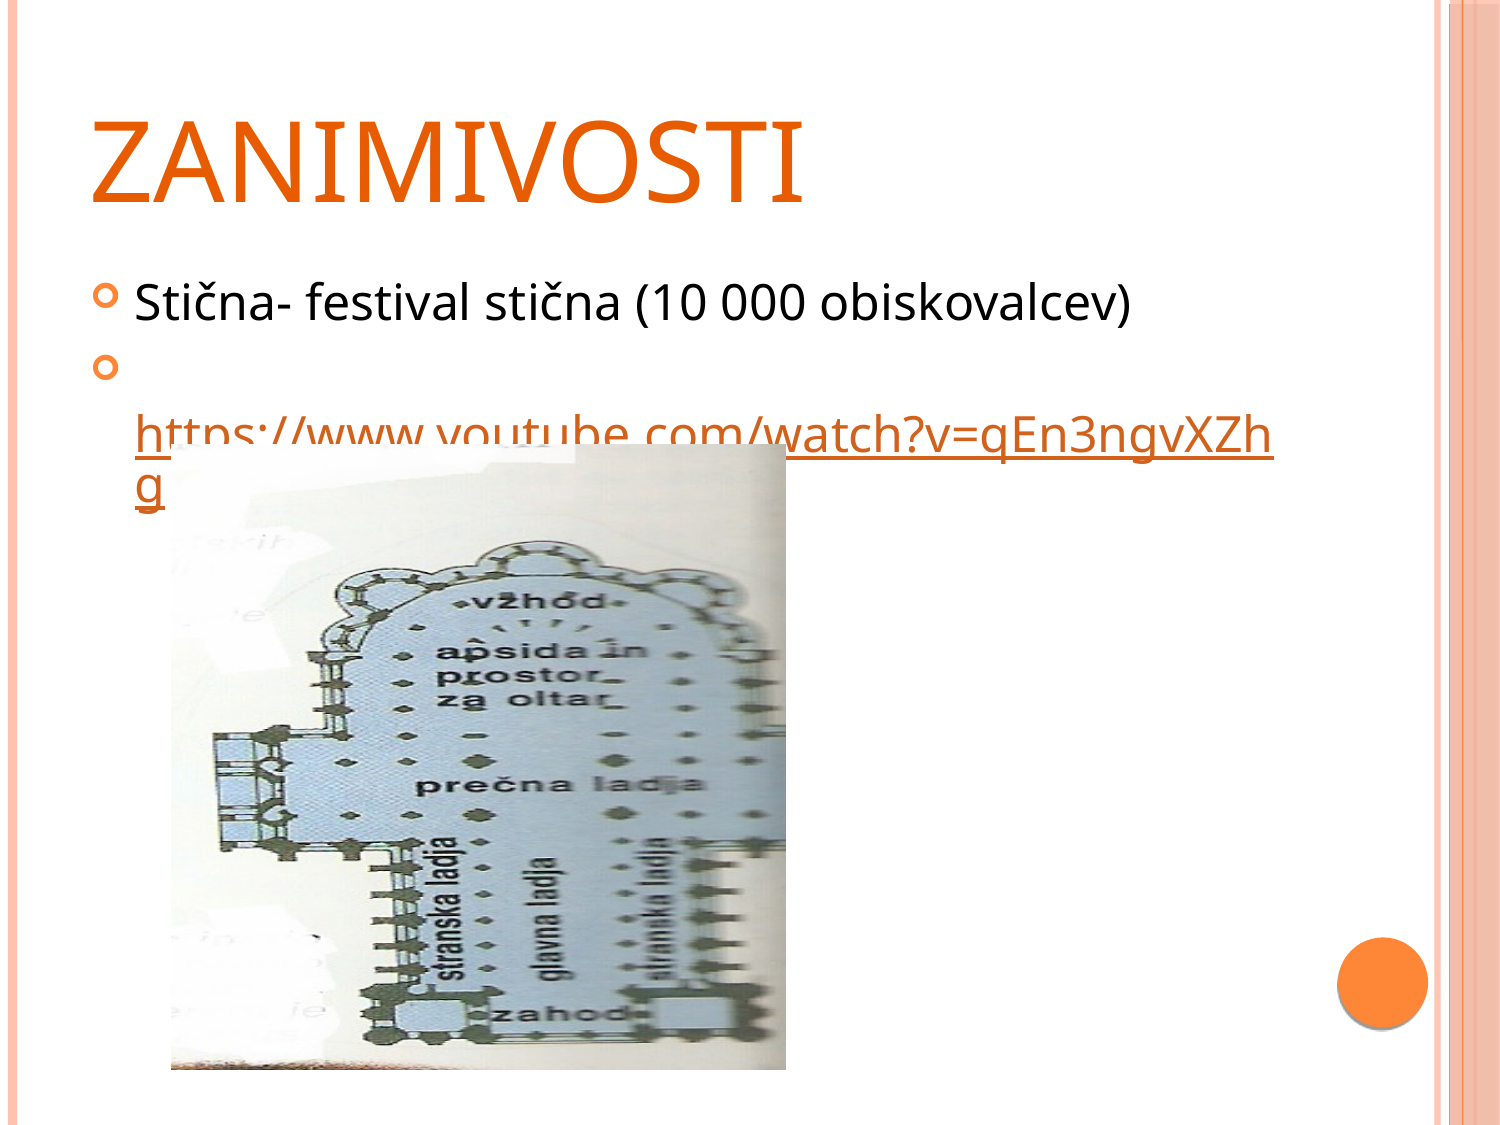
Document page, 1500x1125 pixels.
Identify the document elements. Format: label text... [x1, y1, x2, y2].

picture [171, 444, 786, 1070]
title ZANIMIVOSTI [75, 45, 1300, 233]
list Stična- festival stična (10 000 obiskovalcev) https://www.youtube.com/watch?v=qEn3ngvXZhg [75, 262, 1300, 1062]
